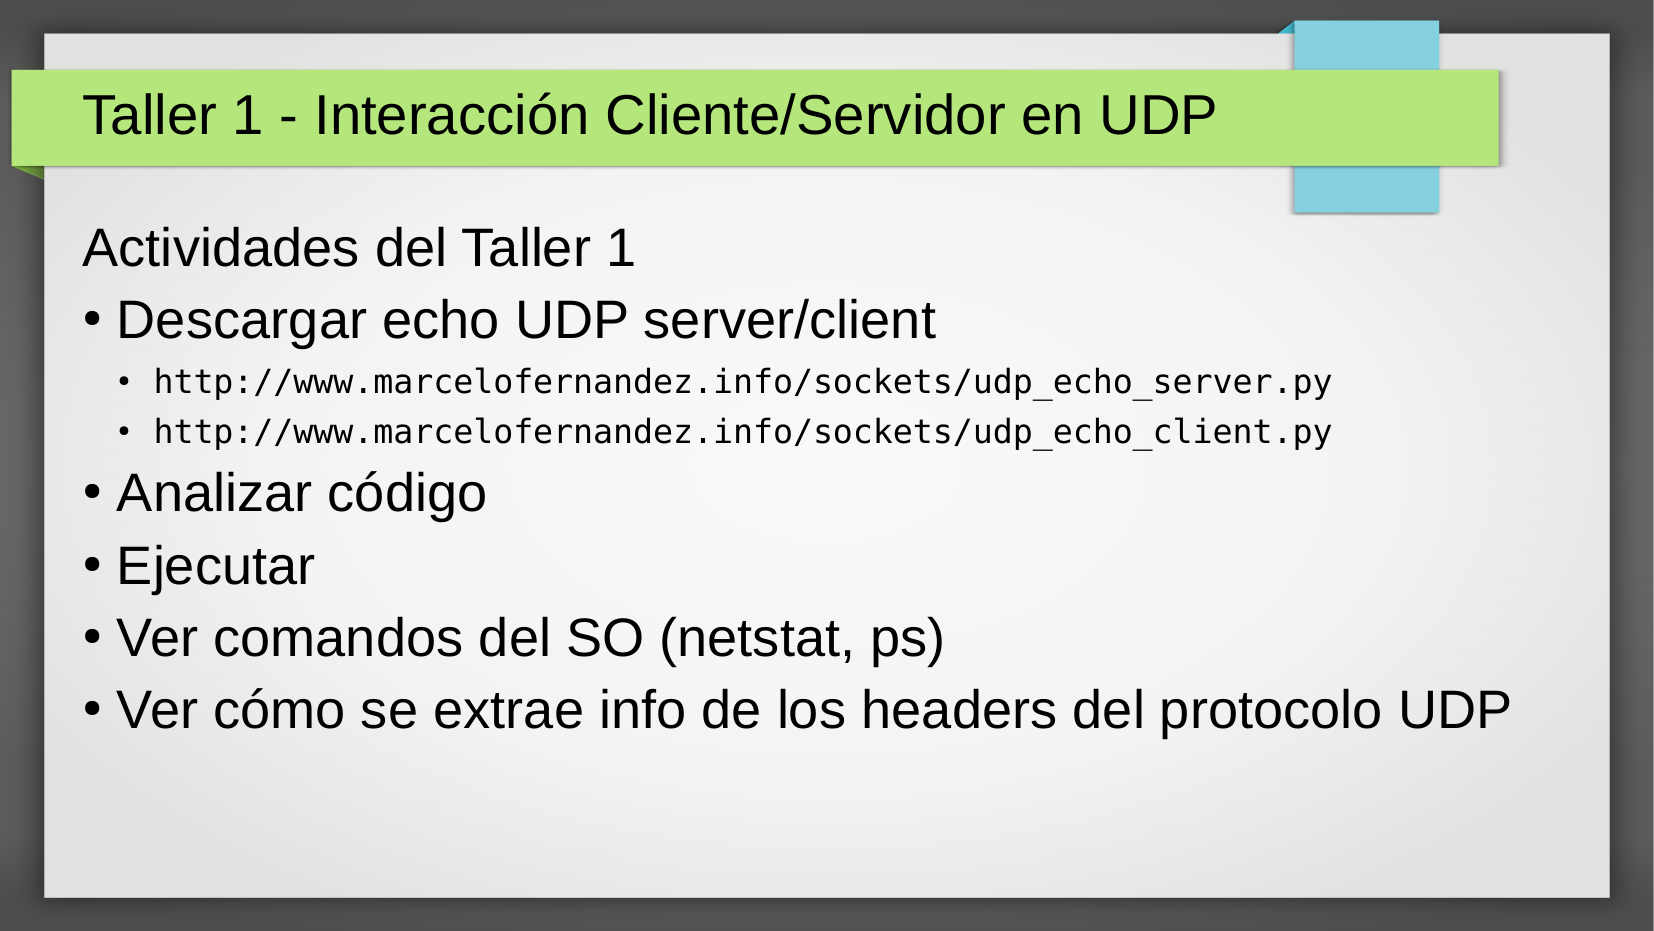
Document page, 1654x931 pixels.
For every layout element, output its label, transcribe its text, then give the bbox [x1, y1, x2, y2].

picture [0, 0, 1654, 931]
title Taller 1 - Interacción Cliente/Servidor en UDP [82, 52, 1440, 179]
subtitle Actividades del Taller 1 Descargar echo UDP server/client http://www.marcelofernandez.info/sockets/udp_echo_server.py http://www.marcelofernandez.info/sockets/udp_echo_client.py Analizar código Ejecutar Ver comandos del SO (netstat, ps) Ver cómo se extrae info de los headers del protocolo UDP [82, 217, 1571, 869]
